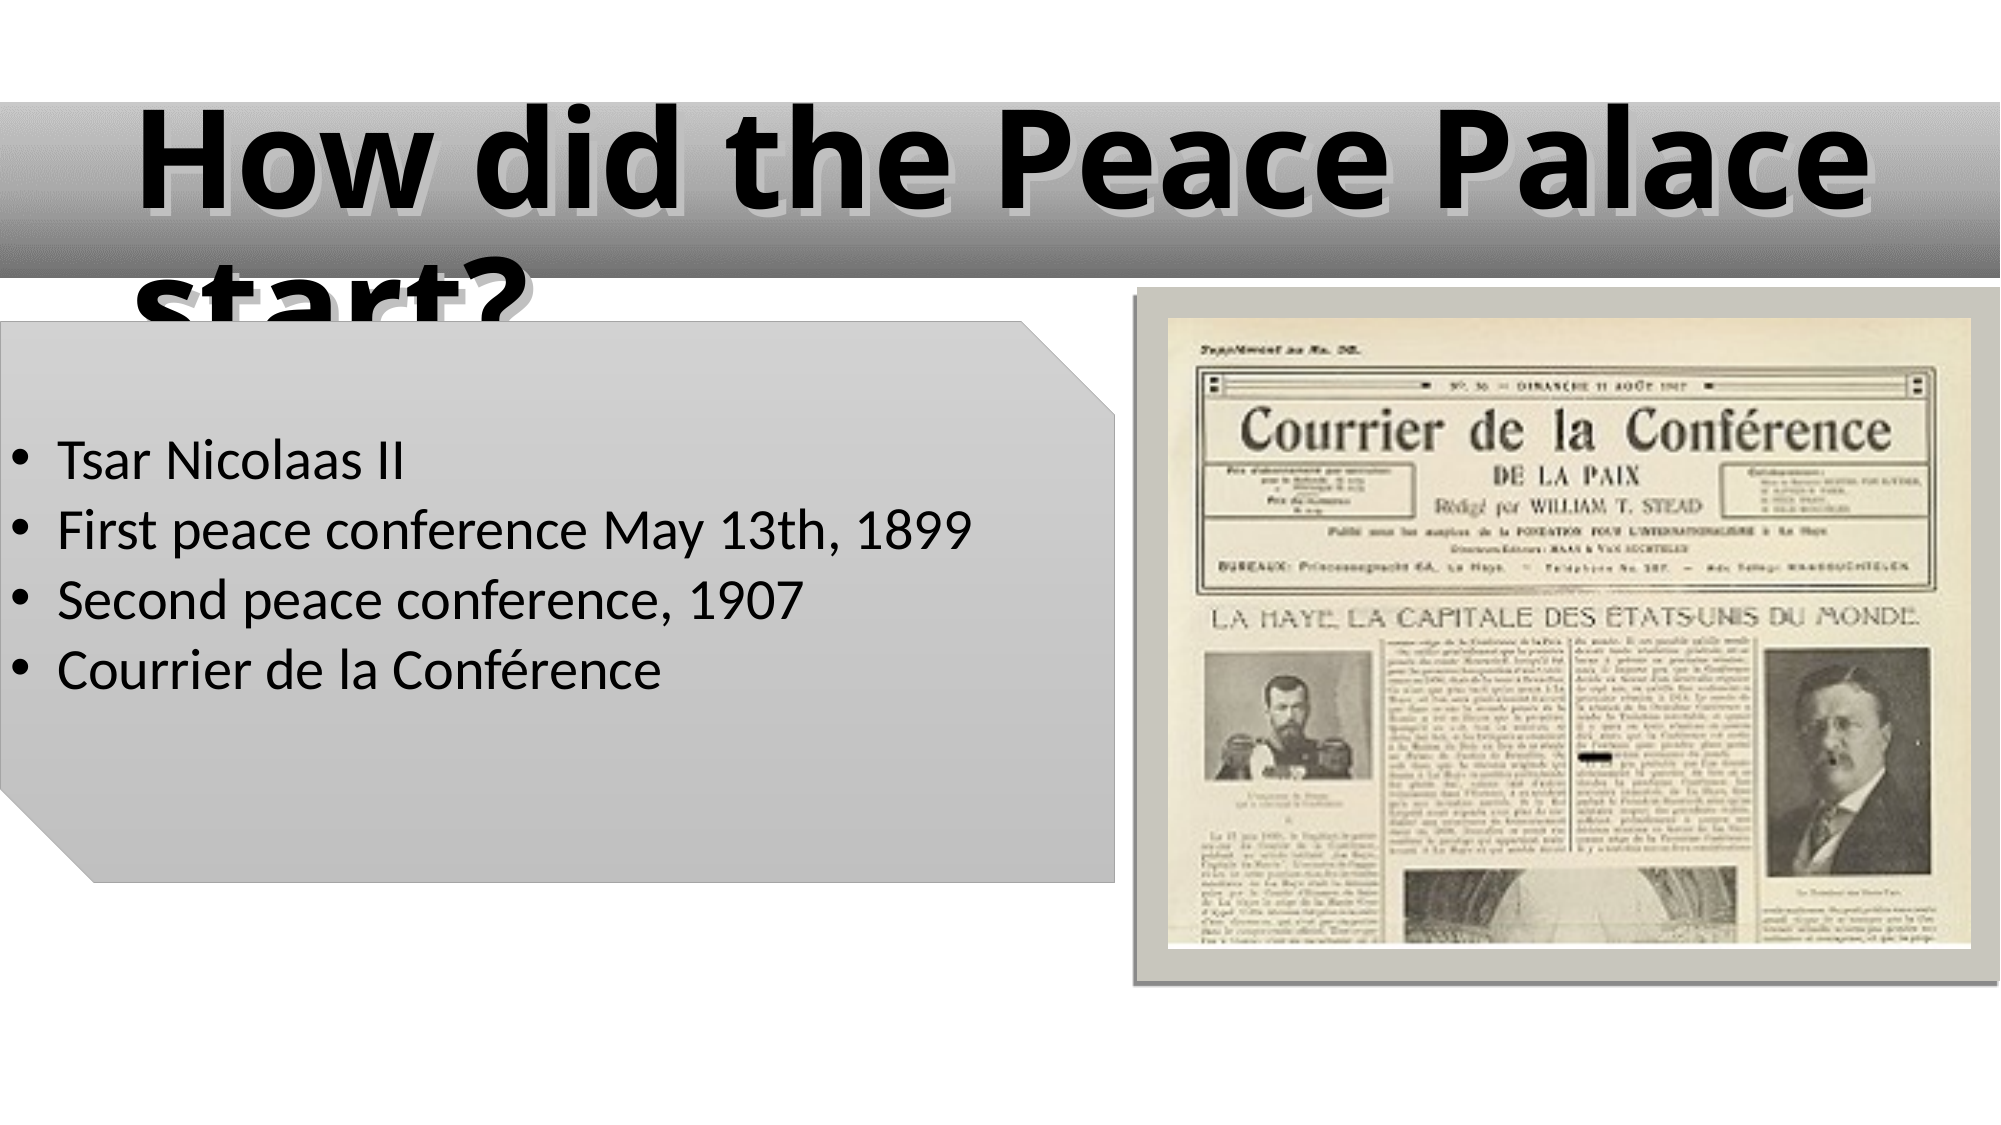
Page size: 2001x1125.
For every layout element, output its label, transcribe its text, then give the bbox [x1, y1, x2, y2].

picture [1168, 318, 1972, 950]
title How did the Peace Palace start? [116, 82, 2000, 300]
picture [0, 102, 116, 278]
picture [0, 321, 1115, 883]
text_box Tsar Nicolaas II First peace conference May 13th, 1899 Second peace conference, 1907 Courrier de la Conférence [0, 413, 1000, 712]
